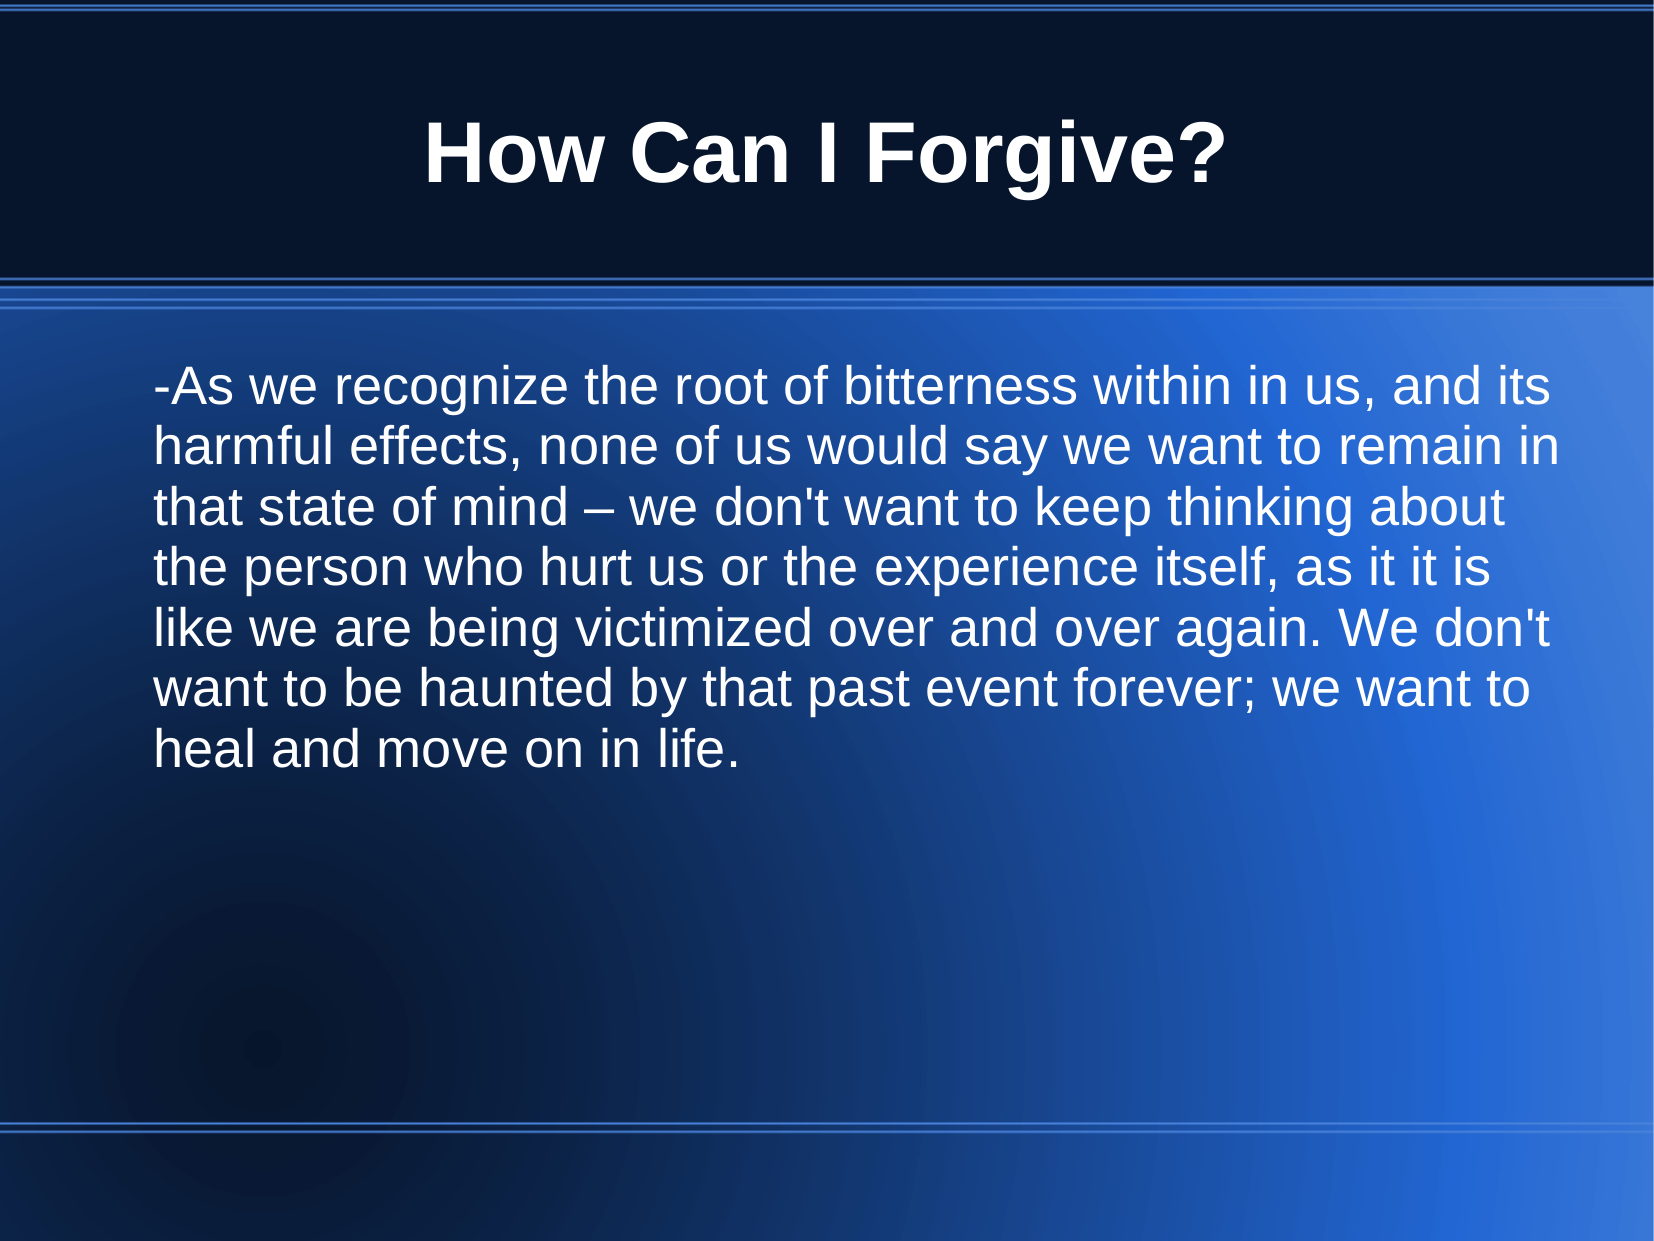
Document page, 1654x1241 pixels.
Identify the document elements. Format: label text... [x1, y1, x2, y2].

list -As we recognize the root of bitterness within in us, and its harmful effects, none of us would say we want to remain in that state of mind – we don't want to keep thinking about the person who hurt us or the experience itself, as it it is like we are being victimized over and over again. We don't want to be haunted by that past event forever; we want to heal and move on in life. [82, 355, 1571, 1058]
title How Can I Forgive? [82, 49, 1571, 257]
picture [0, 0, 1654, 1241]
